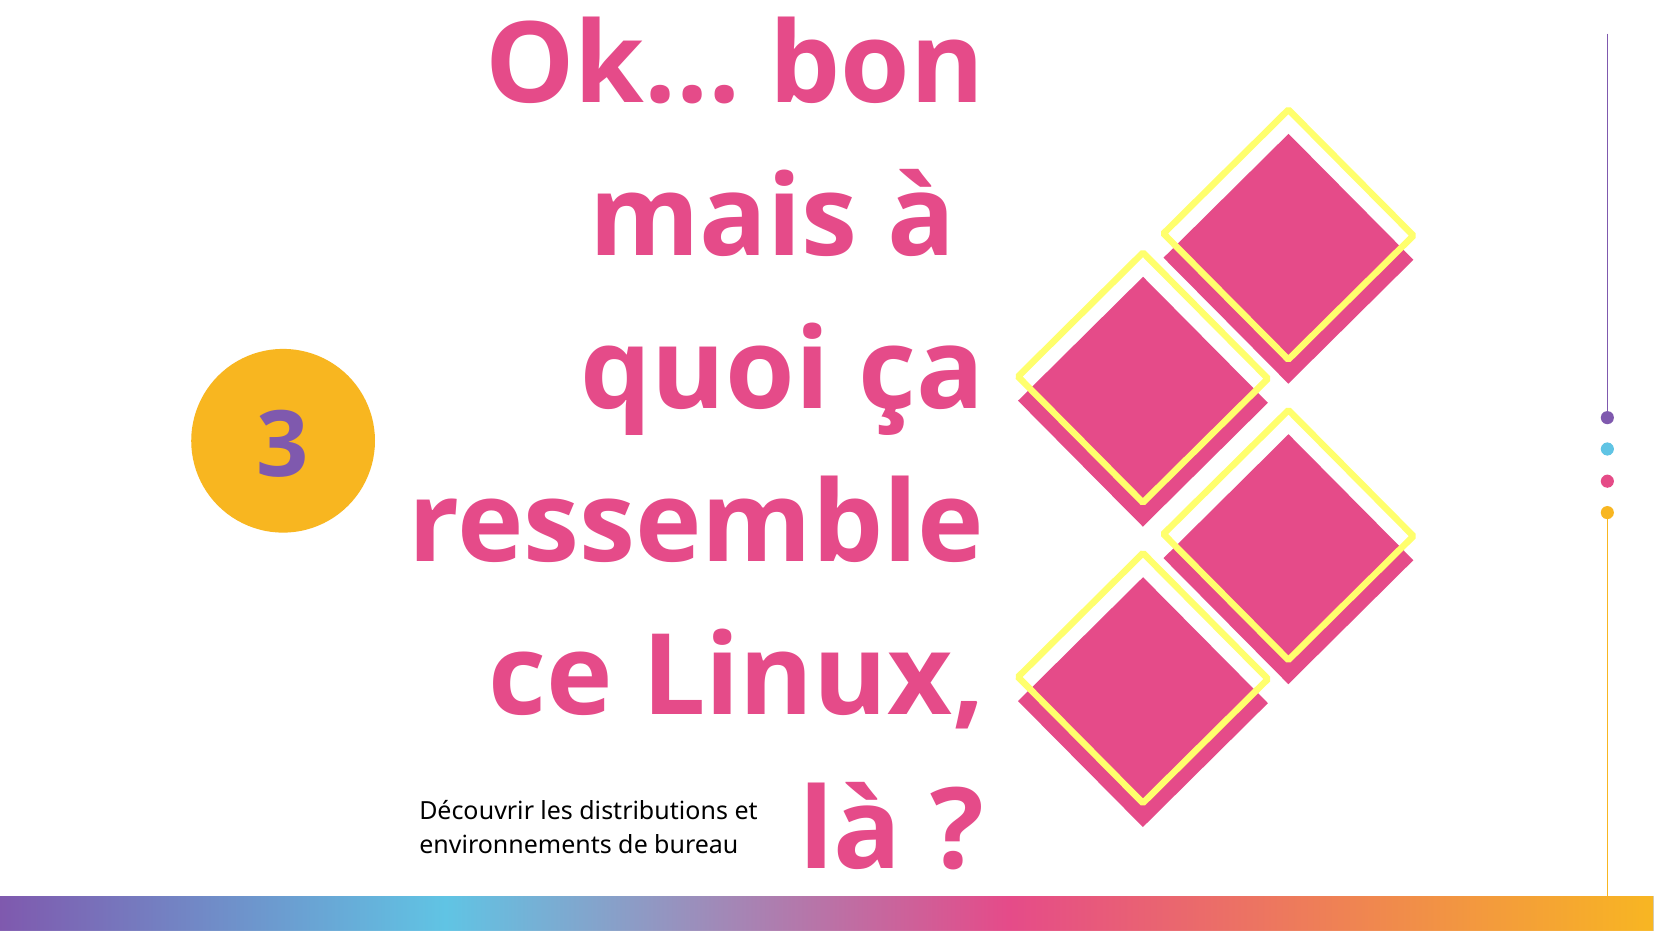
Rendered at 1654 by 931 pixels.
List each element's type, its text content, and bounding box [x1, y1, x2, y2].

title Découvrir les distributions et environnements de bureau [419, 767, 906, 886]
title Ok… bon mais à quoi ça ressemble ce Linux, là ? [318, 0, 985, 902]
picture [0, 896, 1654, 931]
text_box 3 [191, 348, 318, 533]
